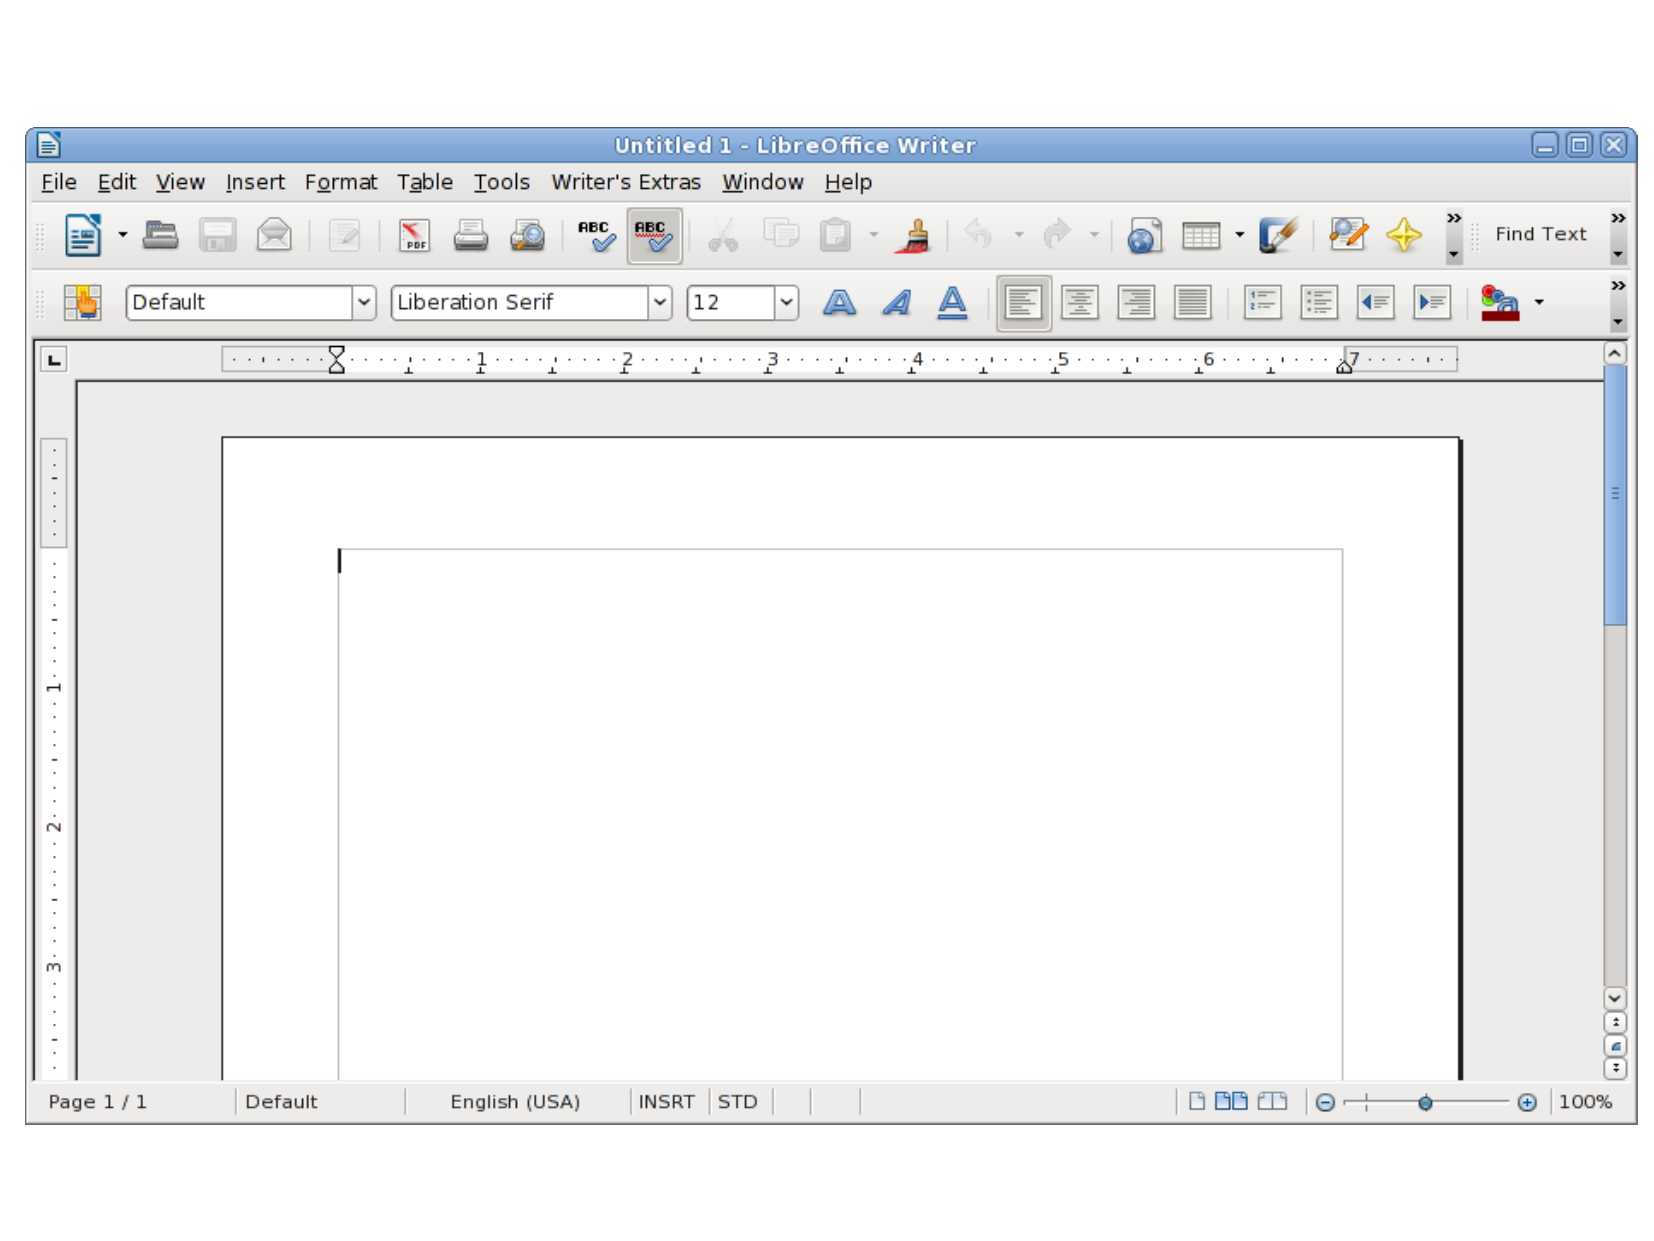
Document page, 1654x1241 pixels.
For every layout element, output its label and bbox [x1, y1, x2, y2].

picture [25, 127, 1638, 1126]
